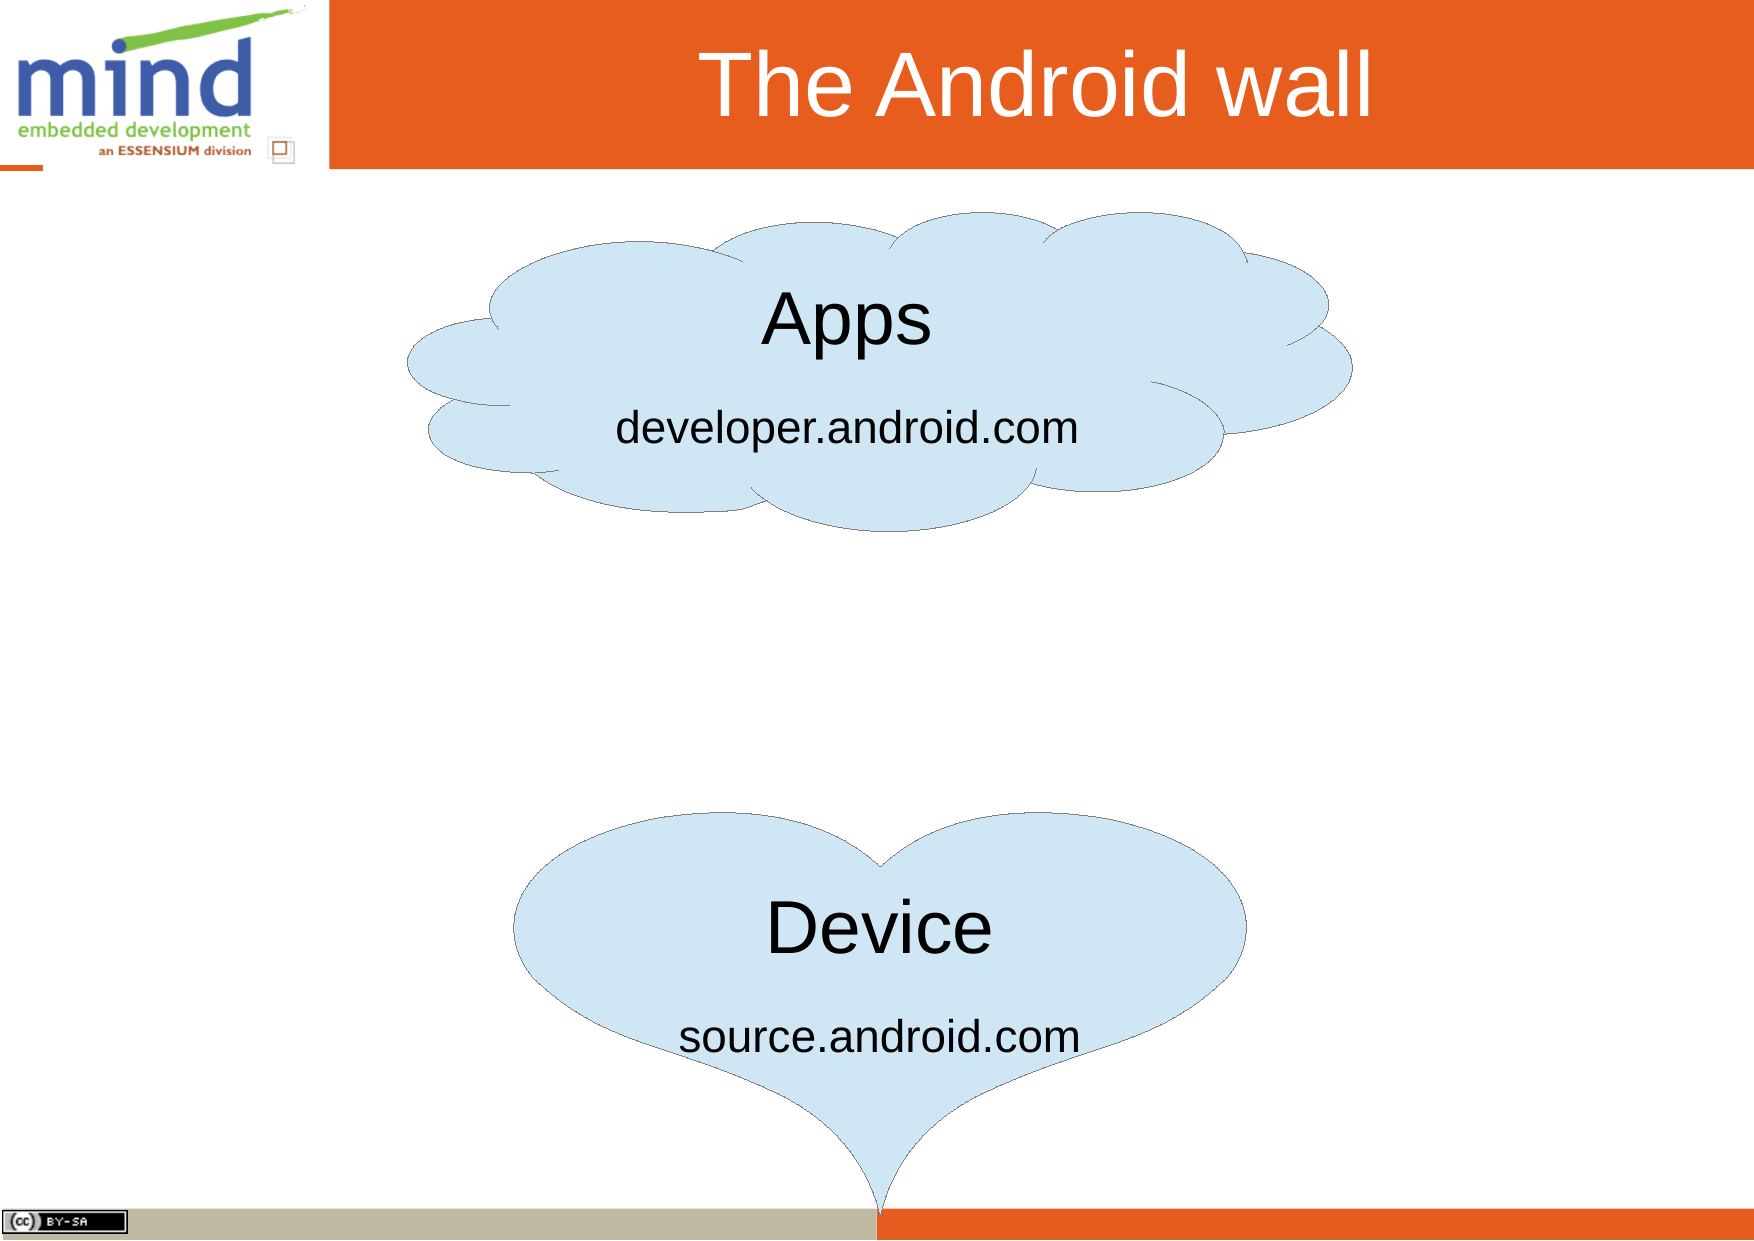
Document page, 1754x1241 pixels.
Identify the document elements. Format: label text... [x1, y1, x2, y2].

picture [5, 5, 322, 164]
title The Android wall [329, 0, 1744, 170]
picture [2, 1210, 128, 1234]
text_box Device source.android.com [513, 812, 1247, 1217]
text_box Apps developer.android.com [407, 212, 1353, 532]
